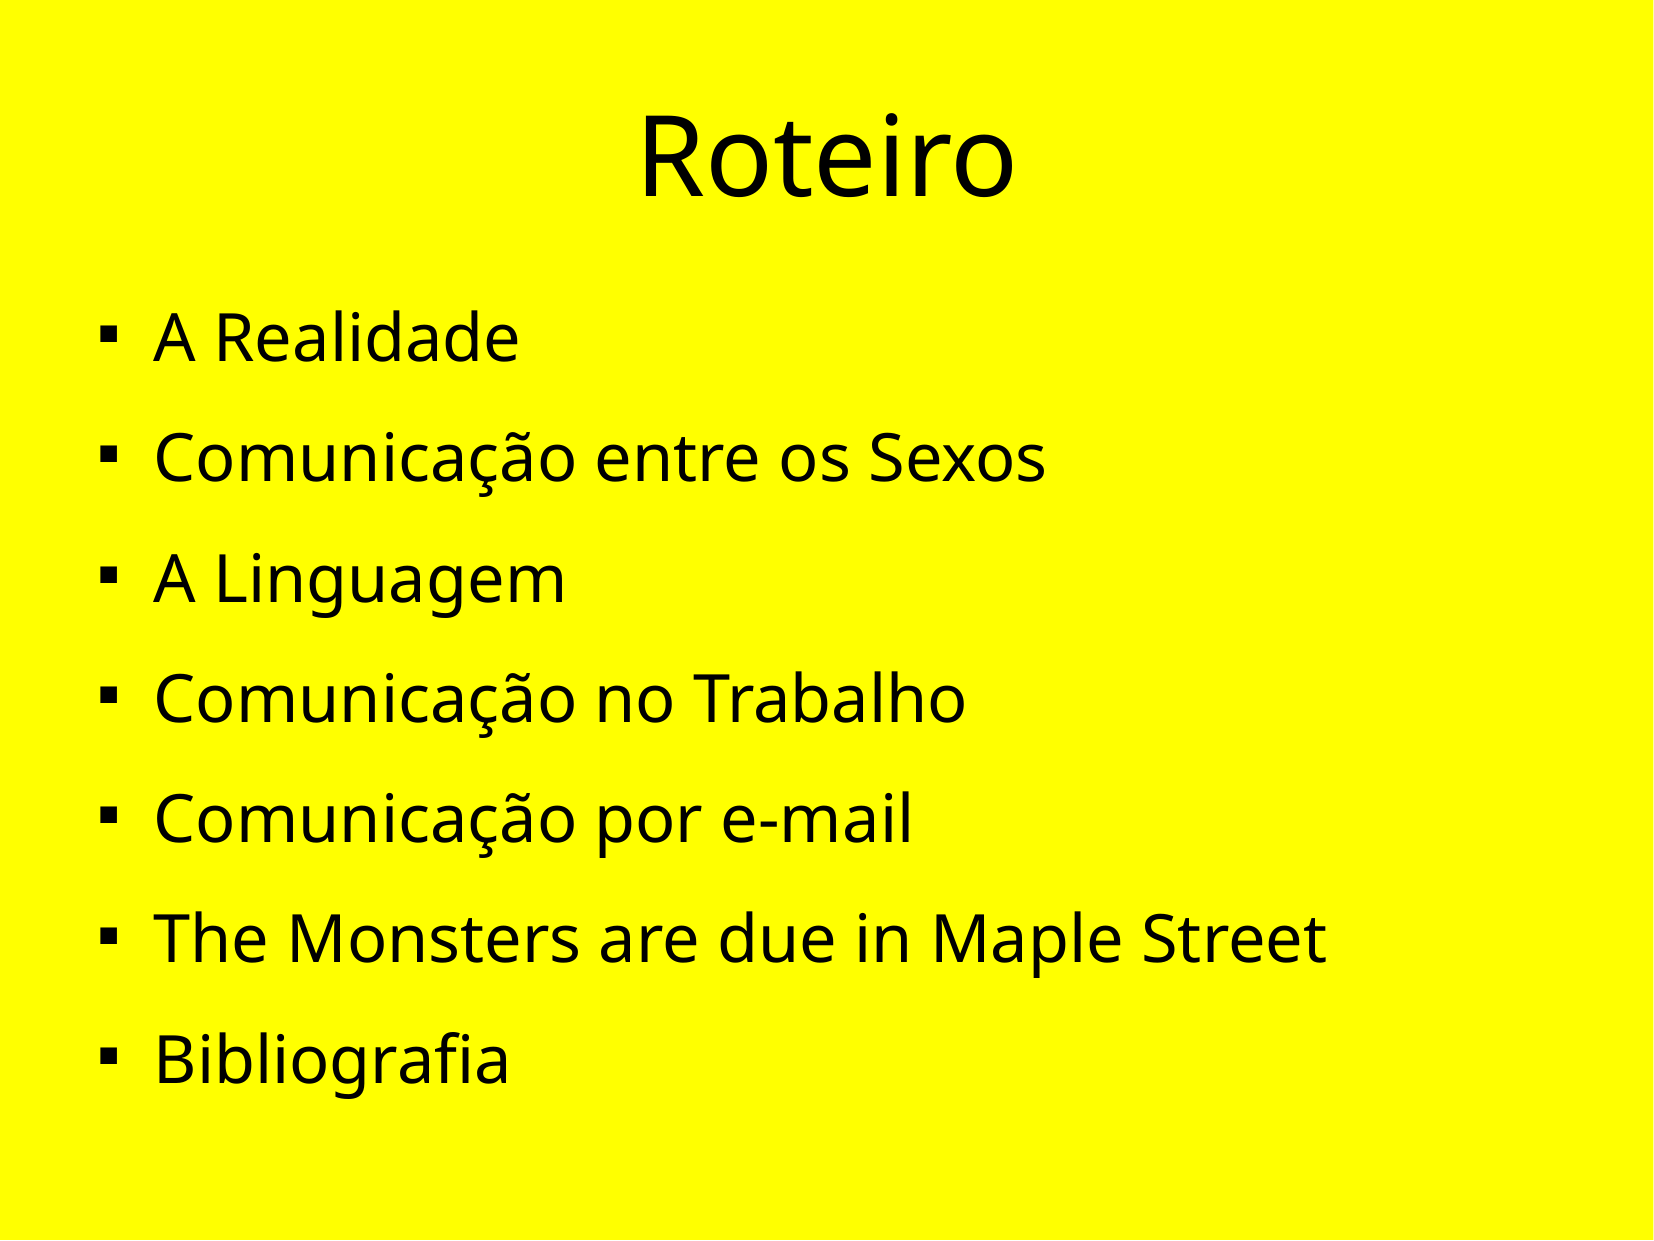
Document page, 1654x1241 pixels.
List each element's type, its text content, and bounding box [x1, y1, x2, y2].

title Roteiro [82, 84, 1571, 222]
list A Realidade Comunicação entre os Sexos A Linguagem Comunicação no Trabalho Comunicação por e-mail The Monsters are due in Maple Street Bibliografia [82, 290, 1571, 1109]
